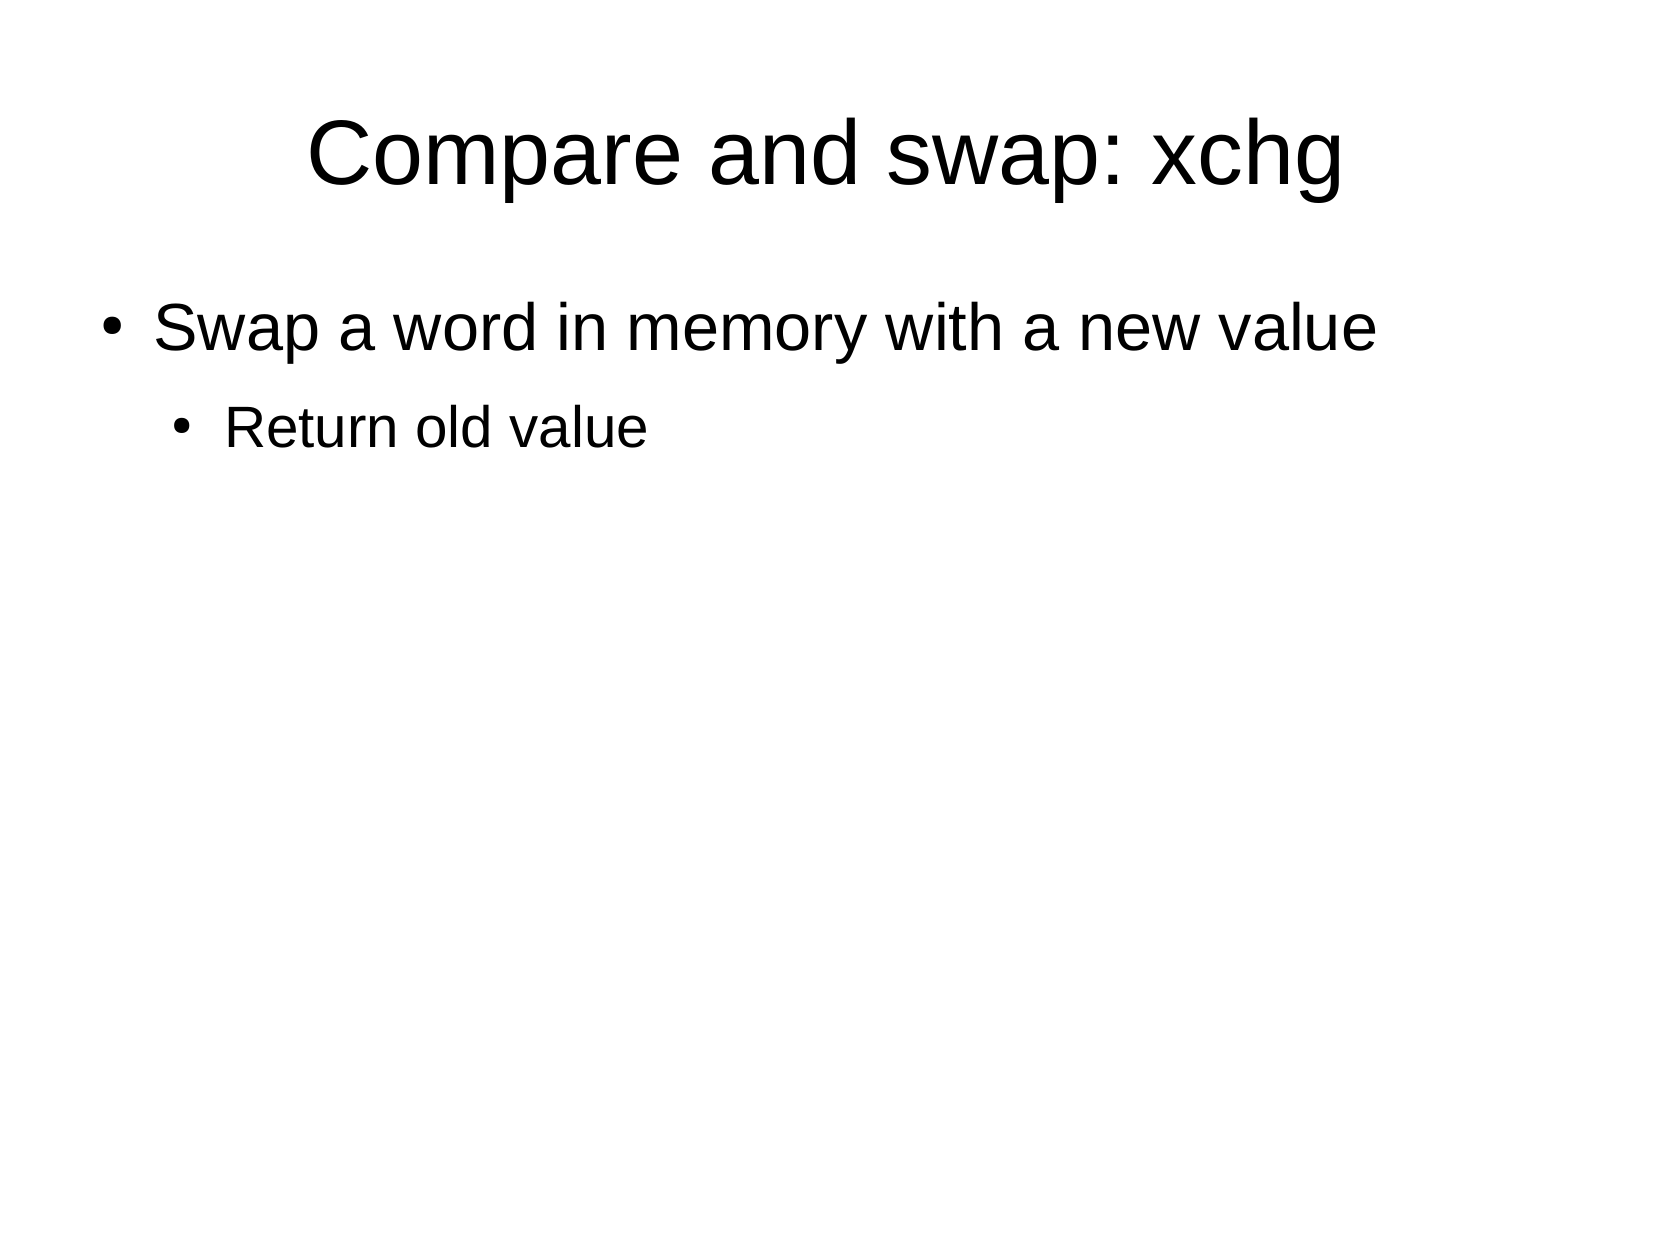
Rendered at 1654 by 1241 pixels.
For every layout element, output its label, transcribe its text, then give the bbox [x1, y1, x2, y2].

list Swap a word in memory with a new value Return old value [82, 290, 1571, 1010]
title Compare and swap: xchg [82, 49, 1571, 257]
